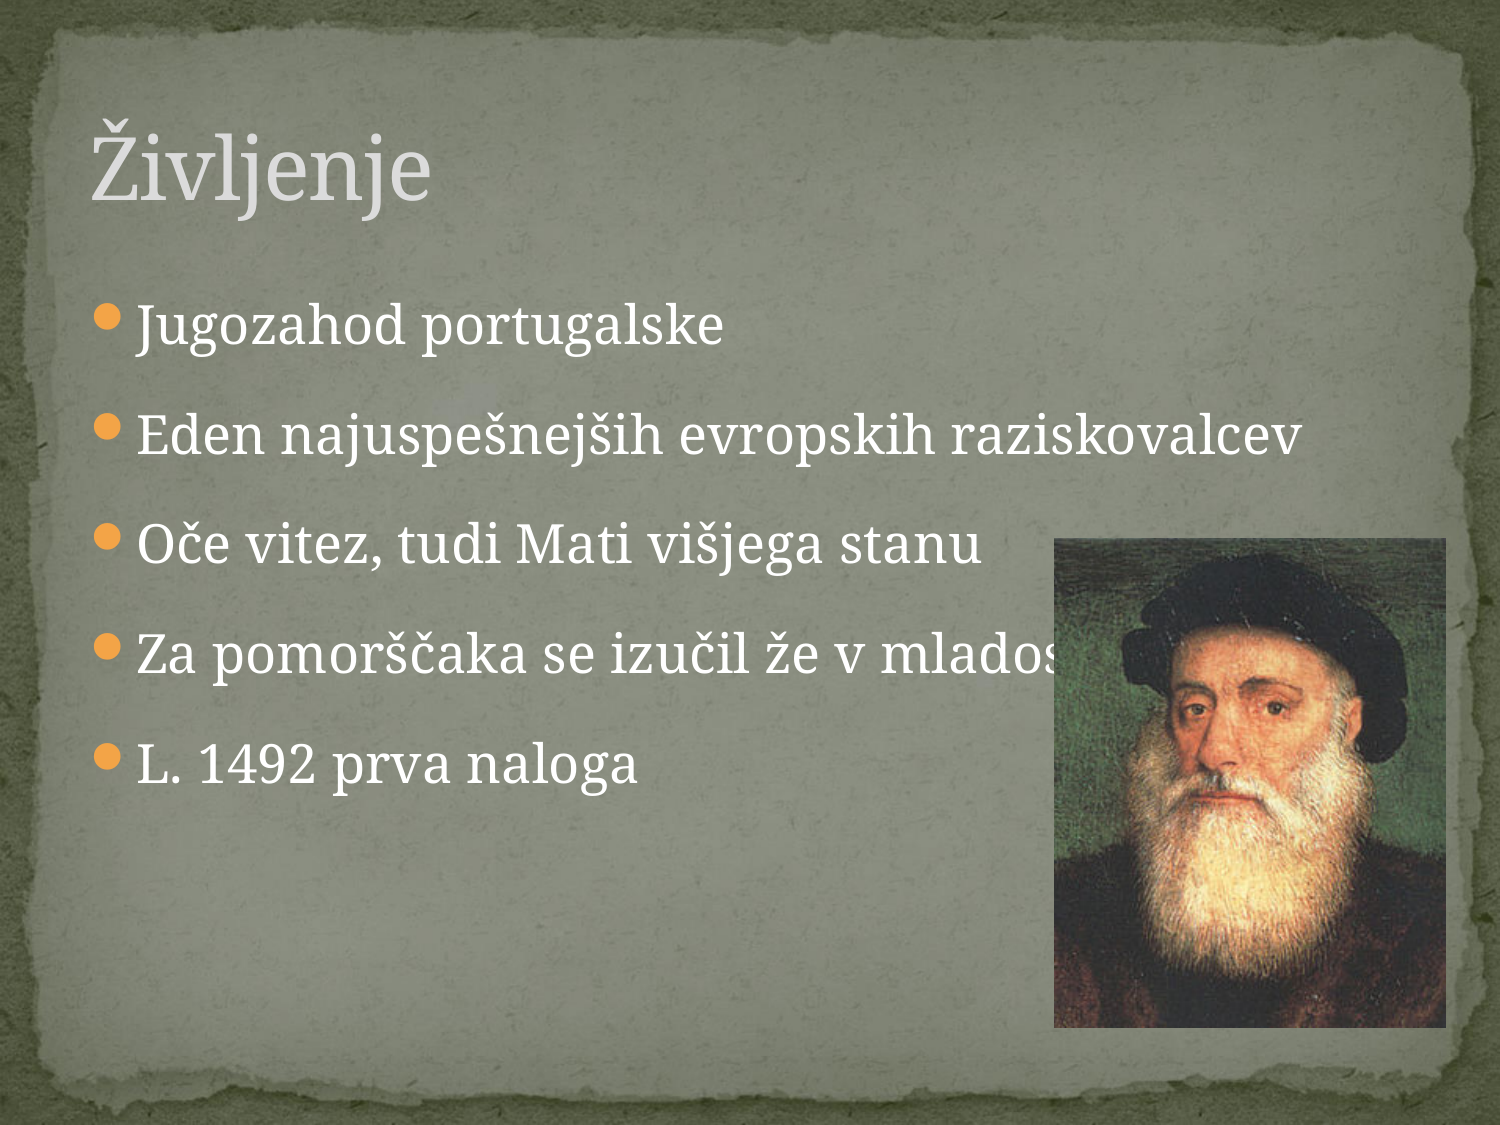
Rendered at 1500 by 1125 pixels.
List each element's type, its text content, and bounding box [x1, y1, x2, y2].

title Življenje [75, 24, 1425, 225]
picture [0, 0, 1500, 1125]
list Jugozahod portugalske Eden najuspešnejših evropskih raziskovalcev Oče vitez, tudi Mati višjega stanu Za pomorščaka se izučil že v mladosti L. 1492 prva naloga [75, 249, 1425, 1000]
